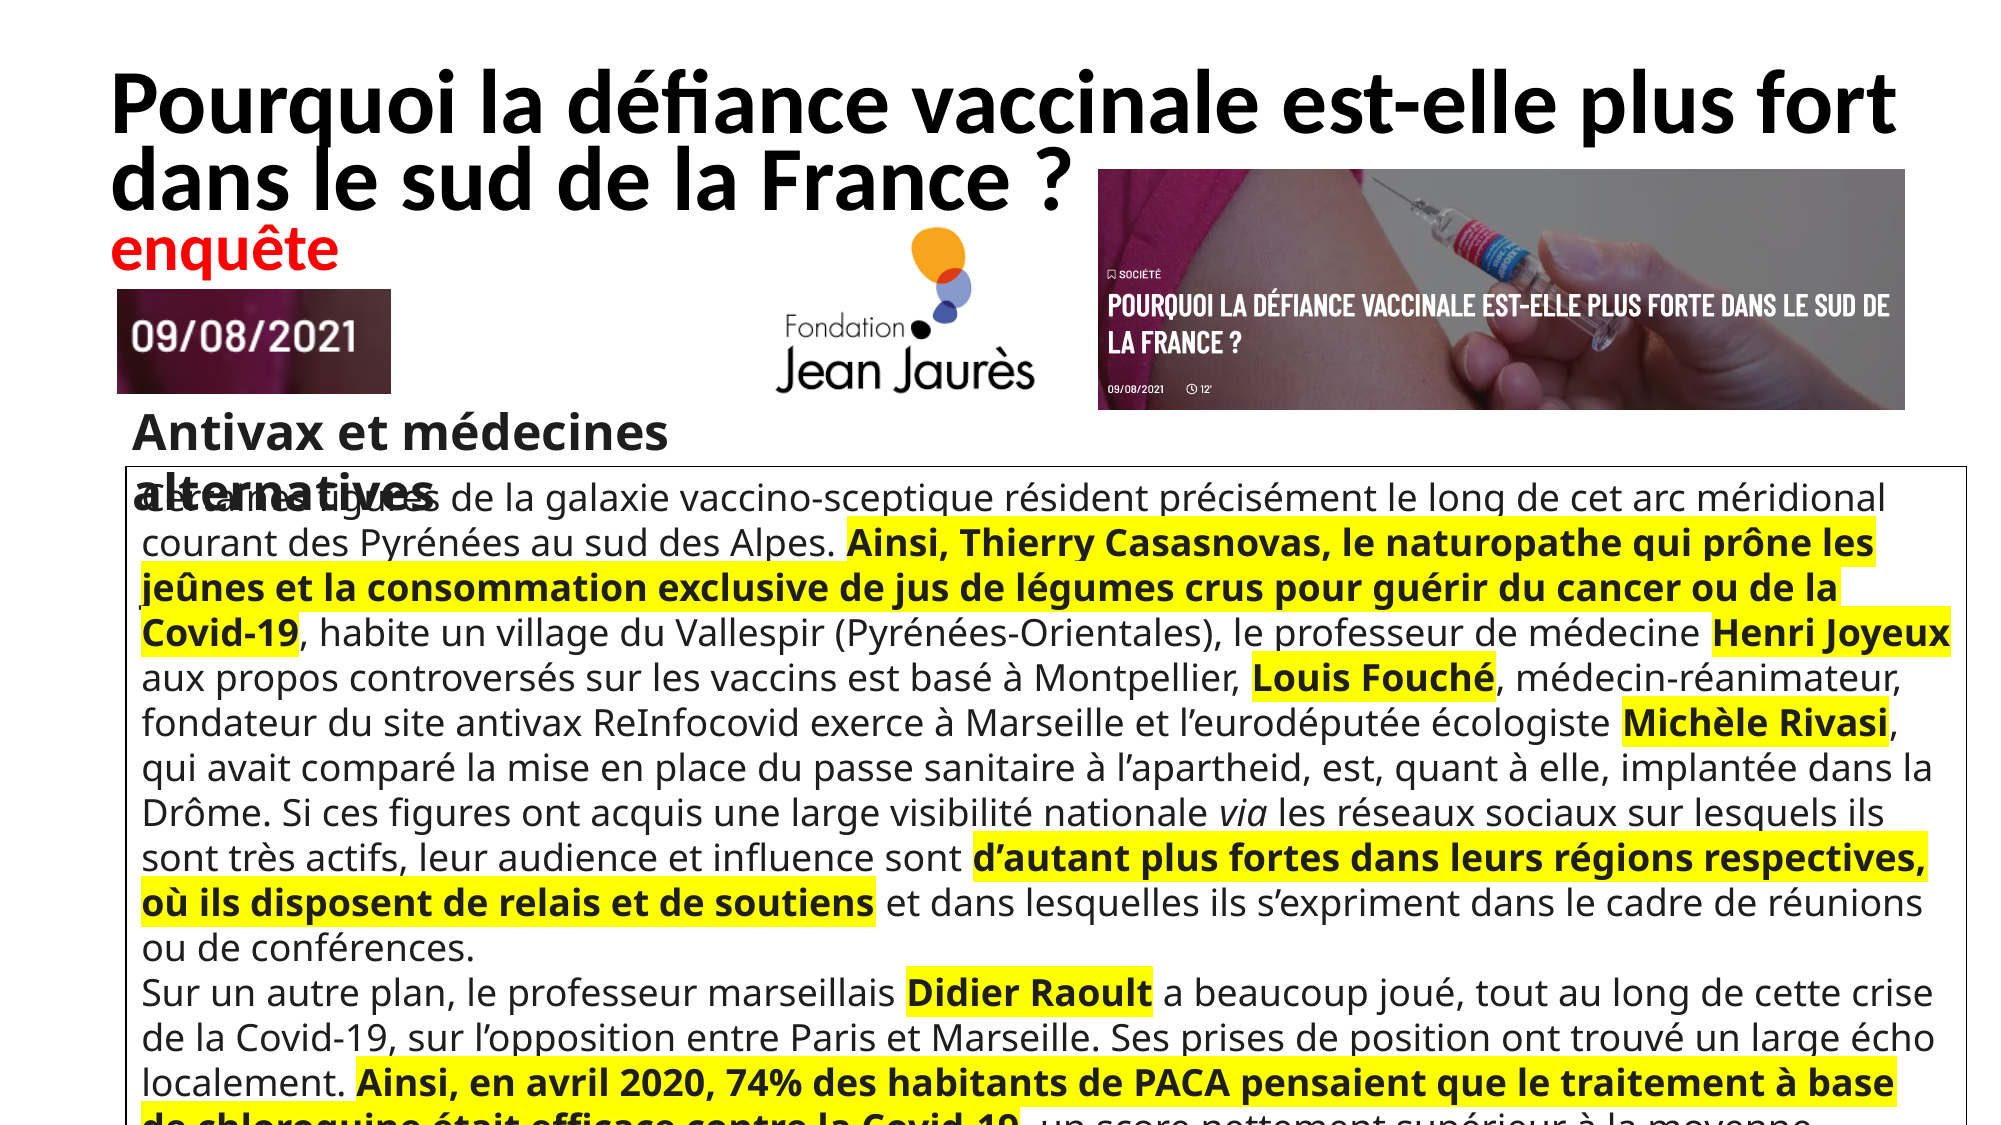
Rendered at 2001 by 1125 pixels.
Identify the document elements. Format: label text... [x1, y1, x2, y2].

picture [117, 289, 391, 393]
text_box Certaines figures de la galaxie vaccino-sceptique résident précisément le long de cet arc méridional courant des Pyrénées au sud des Alpes. Ainsi, Thierry Casasnovas, le naturopathe qui prône les jeûnes et la consommation exclusive de jus de légumes crus pour guérir du cancer ou de la Covid-19, habite un village du Vallespir (Pyrénées-Orientales), le professeur de médecine Henri Joyeux aux propos controversés sur les vaccins est basé à Montpellier, Louis Fouché, médecin-réanimateur, fondateur du site antivax ReInfocovid exerce à Marseille et l’eurodéputée écologiste Michèle Rivasi, qui avait comparé la mise en place du passe sanitaire à l’apartheid, est, quant à elle, implantée dans la Drôme. Si ces figures ont acquis une large visibilité nationale via les réseaux sociaux sur lesquels ils sont très actifs, leur audience et influence sont d’autant plus fortes dans leurs régions respectives, où ils disposent de relais et de soutiens et dans lesquelles ils s’expriment dans le cadre de réunions ou de conférences. Sur un autre plan, le professeur marseillais Didier Raoult a beaucoup joué, tout au long de cette crise de la Covid-19, sur l’opposition entre Paris et Marseille. Ses prises de position ont trouvé un large écho localement. Ainsi, en avril 2020, 74% des habitants de PACA pensaient que le traitement à base de chloroquine était efficace contre la Covid-19, un score nettement supérieur à la moyenne nationale (59%). [126, 466, 1967, 1118]
picture [754, 294, 1053, 410]
picture [1098, 169, 1905, 410]
text_box Pourquoi la défiance vaccinale est-elle plus fort dans le sud de la France ? enquête [95, 59, 2000, 294]
text_box Antivax et médecines alternatives [117, 393, 875, 470]
